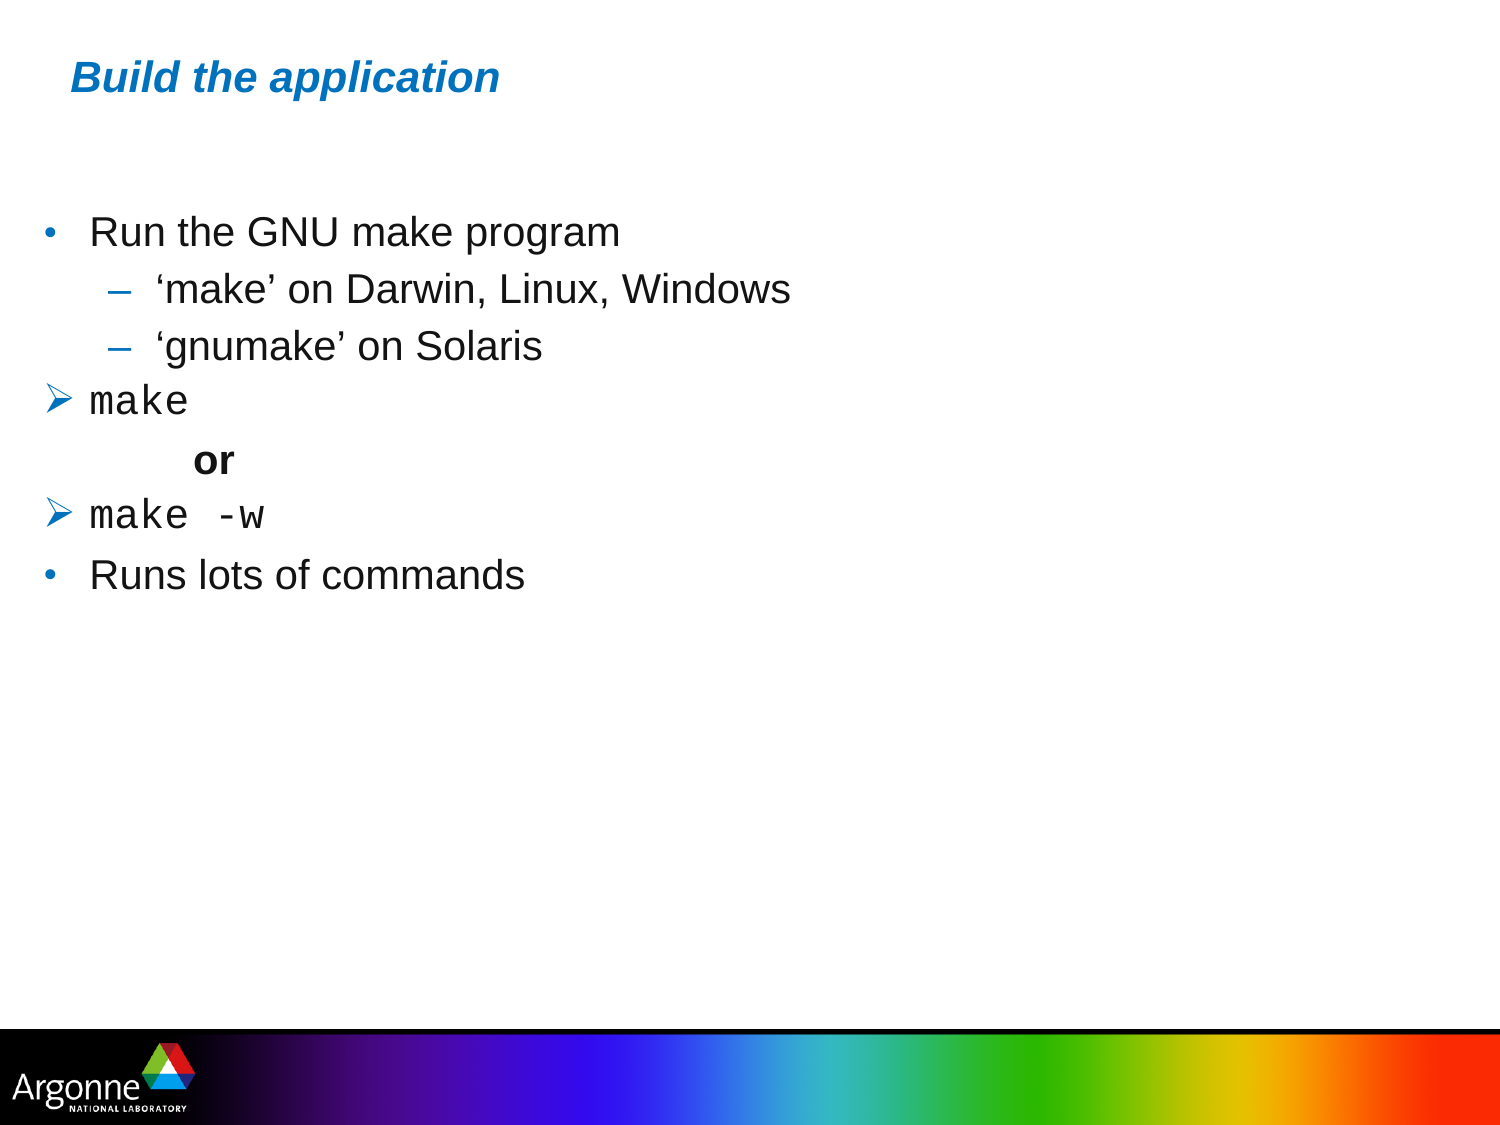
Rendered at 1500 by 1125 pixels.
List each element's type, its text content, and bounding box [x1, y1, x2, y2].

list Run the GNU make program ‘make’ on Darwin, Linux, Windows ‘gnumake’ on Solaris make or make -w Runs lots of commands [28, 201, 1446, 754]
title Build the application [55, 57, 1361, 113]
picture [0, 1029, 1500, 1125]
